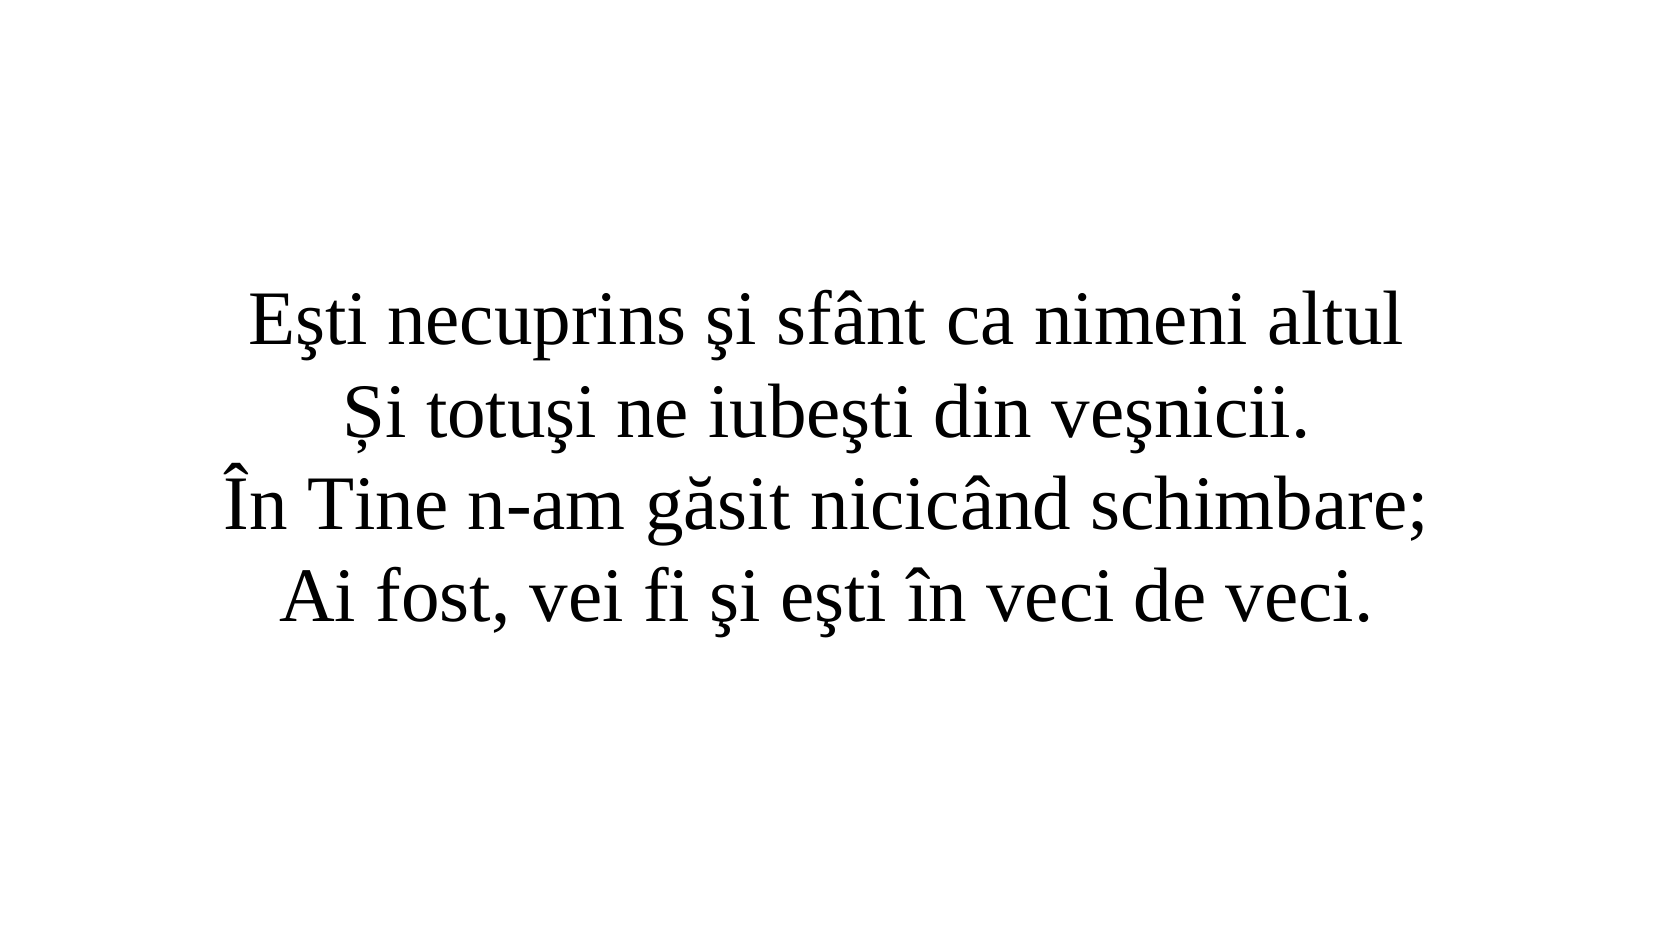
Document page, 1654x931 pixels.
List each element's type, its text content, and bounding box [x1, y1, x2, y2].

subtitle Eşti necuprins şi sfânt ca nimeni altul Și totuşi ne iubeşti din veşnicii. În Tine n-am găsit nicicând schimbare; Ai fost, vei fi şi eşti în veci de veci. [0, 259, 1654, 661]
